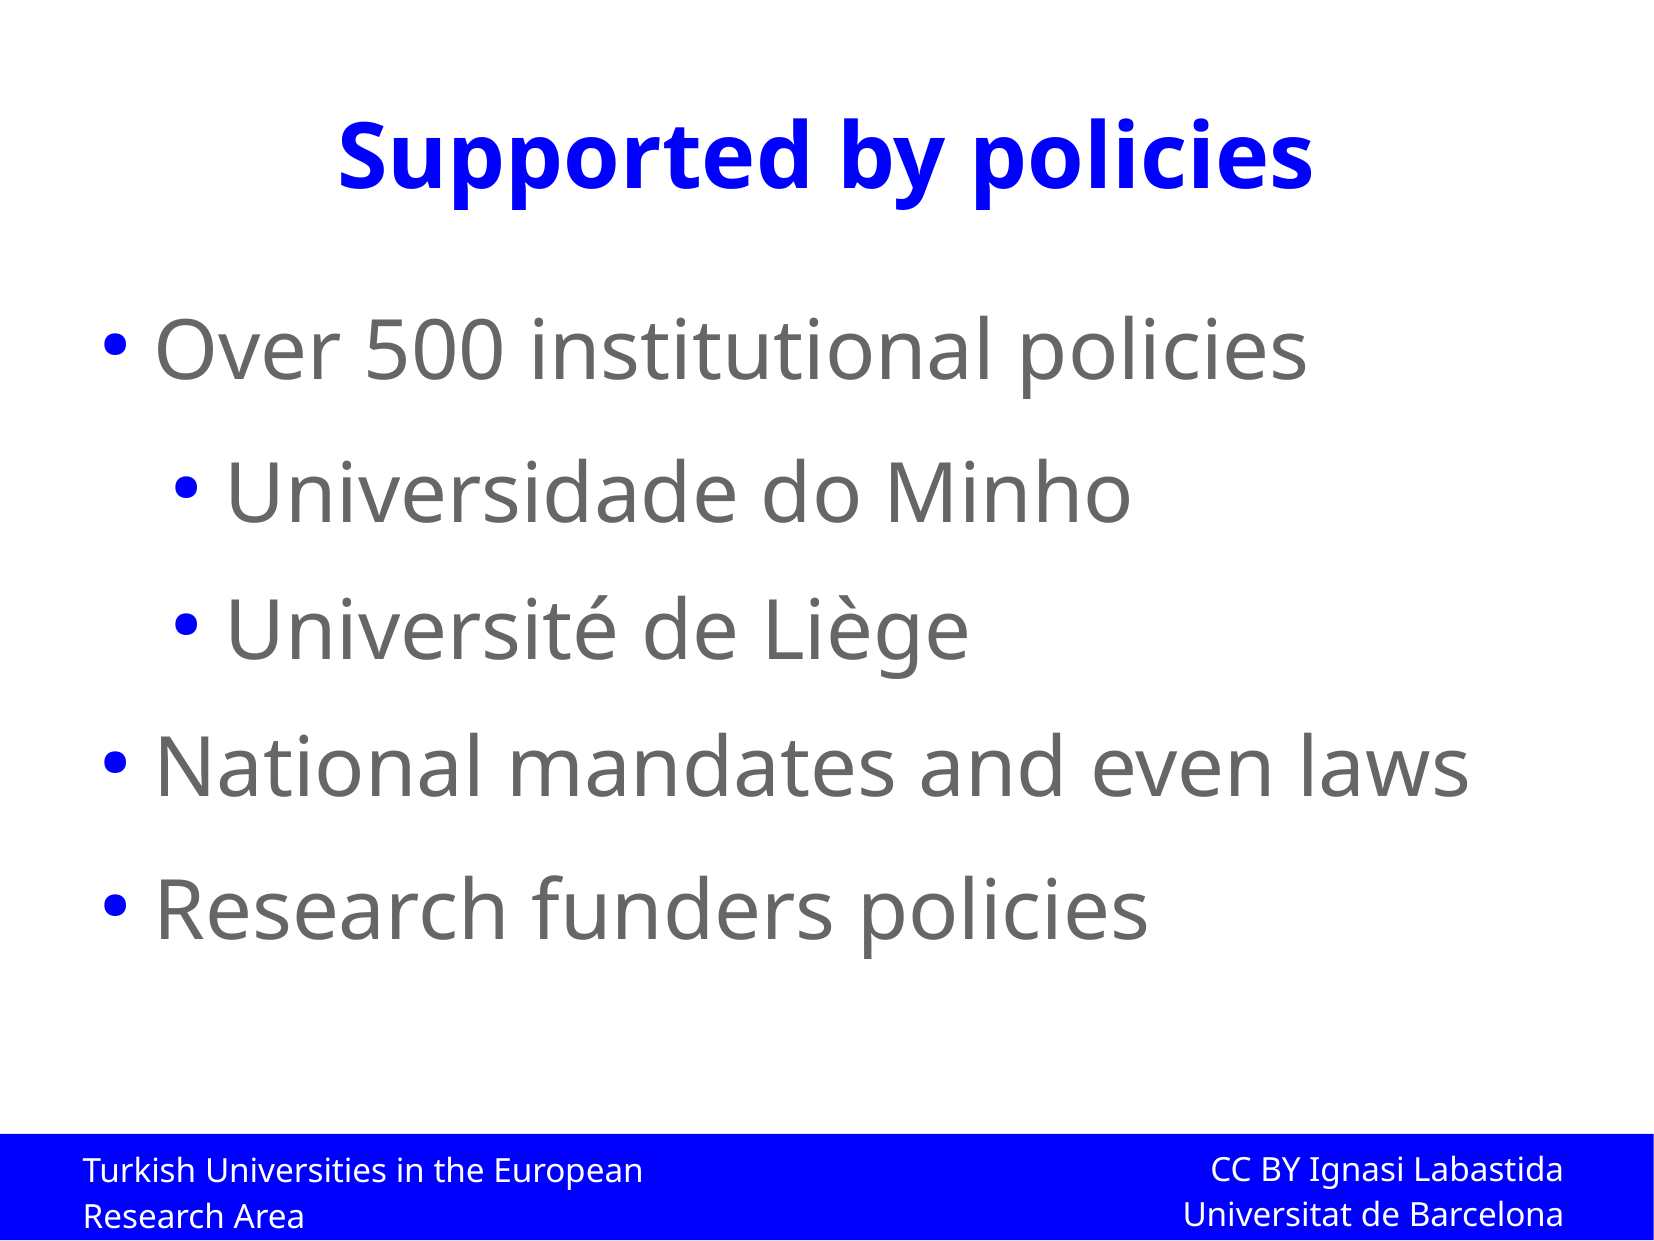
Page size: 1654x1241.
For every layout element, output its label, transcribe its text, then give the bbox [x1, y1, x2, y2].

list Over 500 institutional policies Universidade do Minho Université de Liège National mandates and even laws Research funders policies [82, 290, 1571, 1109]
title Supported by policies [82, 49, 1571, 257]
